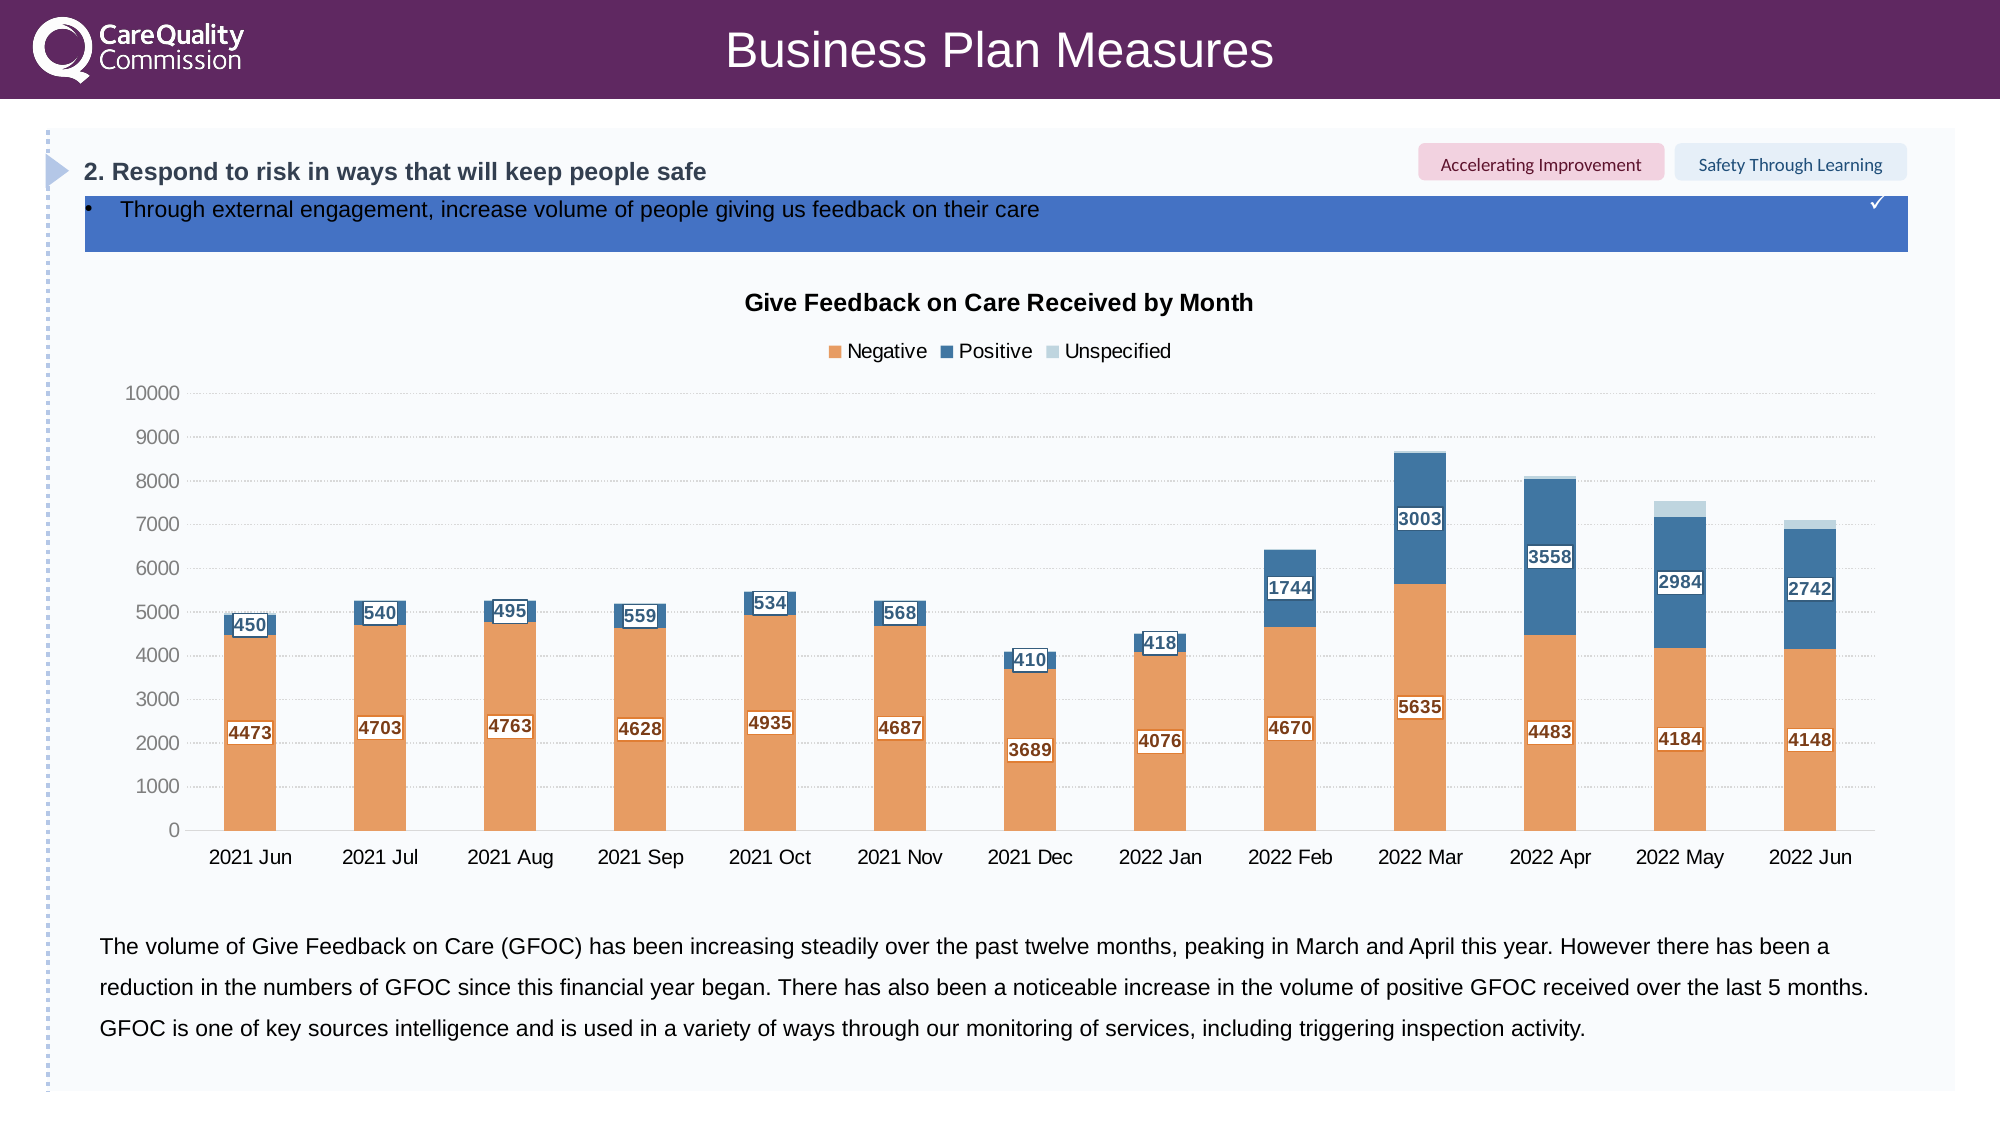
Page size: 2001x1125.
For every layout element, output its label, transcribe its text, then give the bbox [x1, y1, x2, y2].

table_header  [1848, 196, 1908, 252]
text_box Business Plan Measures [641, 9, 1358, 86]
text_box 2. Respond to risk in ways that will keep people safe [69, 147, 984, 194]
text_box [0, 0, 2000, 99]
text_box [45, 128, 1955, 1091]
text_box Accelerating Improvement [1418, 143, 1665, 181]
text_box The volume of Give Feedback on Care (GFOC) has been increasing steadily over the past twelve months, peaking in March and April this year. However there has been a reduction in the numbers of GFOC since this financial year began. There has also been a noticeable increase in the volume of positive GFOC received over the last 5 months. GFOC is one of key sources intelligence and is used in a variety of ways through our monitoring of services, including triggering inspection activity. [84, 910, 1945, 1046]
chart [88, 261, 1912, 882]
table_header Through external engagement, increase volume of people giving us feedback on their care [85, 196, 1848, 252]
text_box Safety Through Learning [1674, 143, 1908, 181]
picture [32, 16, 245, 84]
